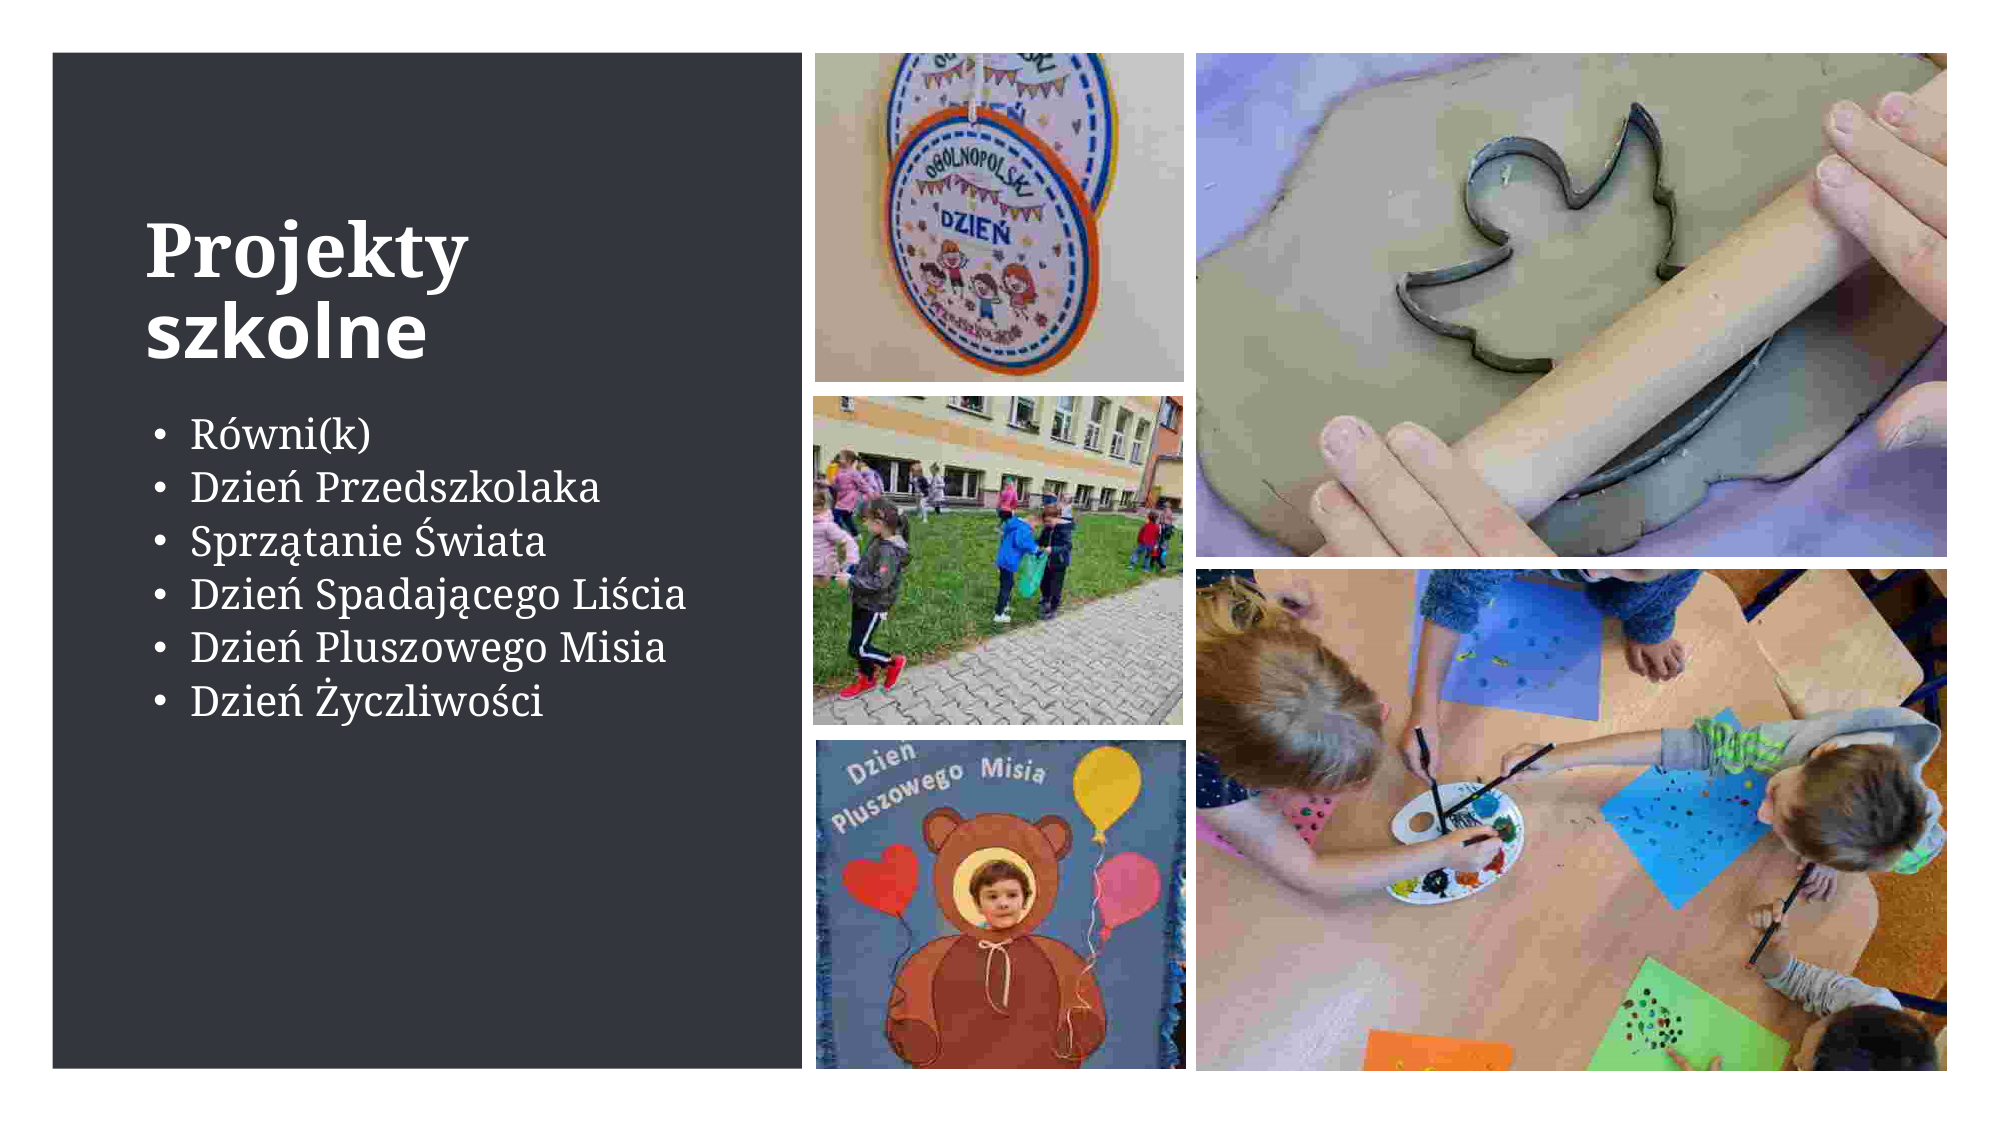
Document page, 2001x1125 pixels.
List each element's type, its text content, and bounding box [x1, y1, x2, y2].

list Równi(k) Dzień Przedszkolaka Sprzątanie Świata Dzień Spadającego Liścia Dzień Pluszowego Misia Dzień Życzliwości [130, 405, 723, 1010]
picture [815, 53, 1184, 382]
picture [816, 740, 1186, 1069]
picture [1196, 53, 1947, 557]
title Projekty szkolne [130, 104, 723, 382]
picture [813, 396, 1183, 725]
picture [1196, 569, 1947, 1071]
text_box [0, 0, 2000, 1125]
